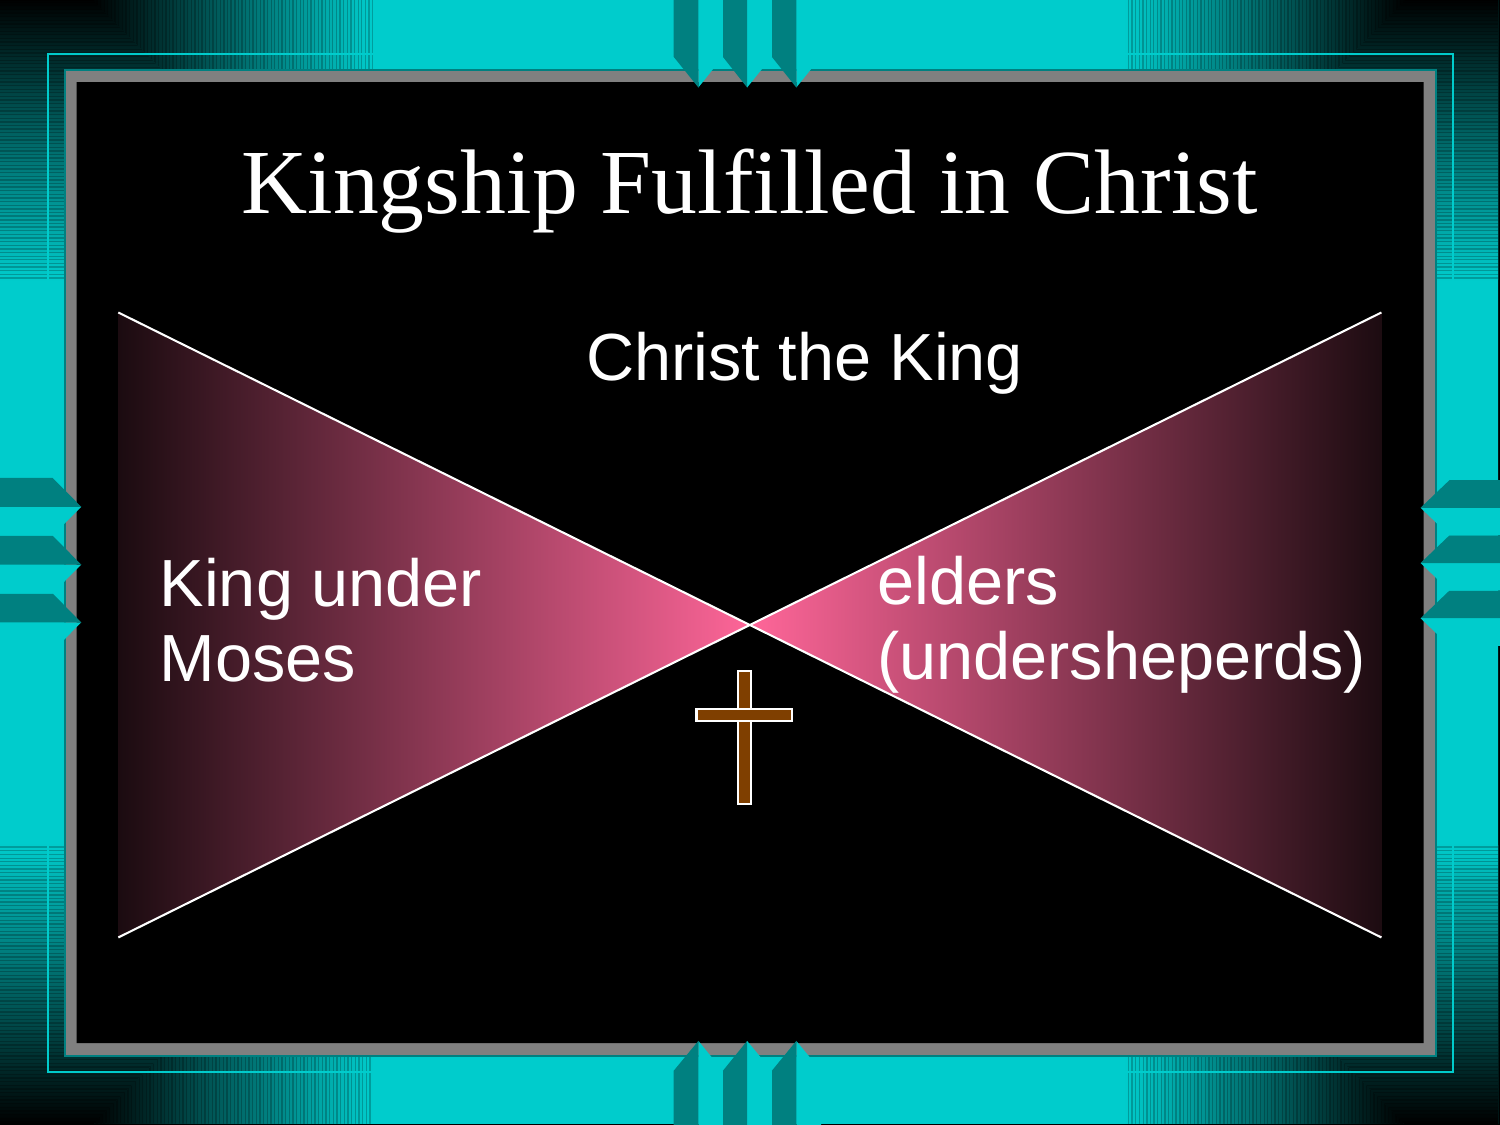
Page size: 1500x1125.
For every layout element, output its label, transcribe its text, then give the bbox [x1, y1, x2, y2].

title Kingship Fulfilled in Christ [125, 64, 1376, 301]
text_box elders (undersheperds) [862, 536, 1425, 702]
text_box [632, 569, 745, 681]
text_box [696, 671, 792, 804]
text_box [755, 572, 862, 678]
text_box King under Moses [144, 538, 632, 704]
text_box Christ the King [571, 312, 1045, 403]
text_box [910, 702, 1382, 936]
text_box [935, 314, 1382, 536]
text_box [118, 314, 585, 935]
